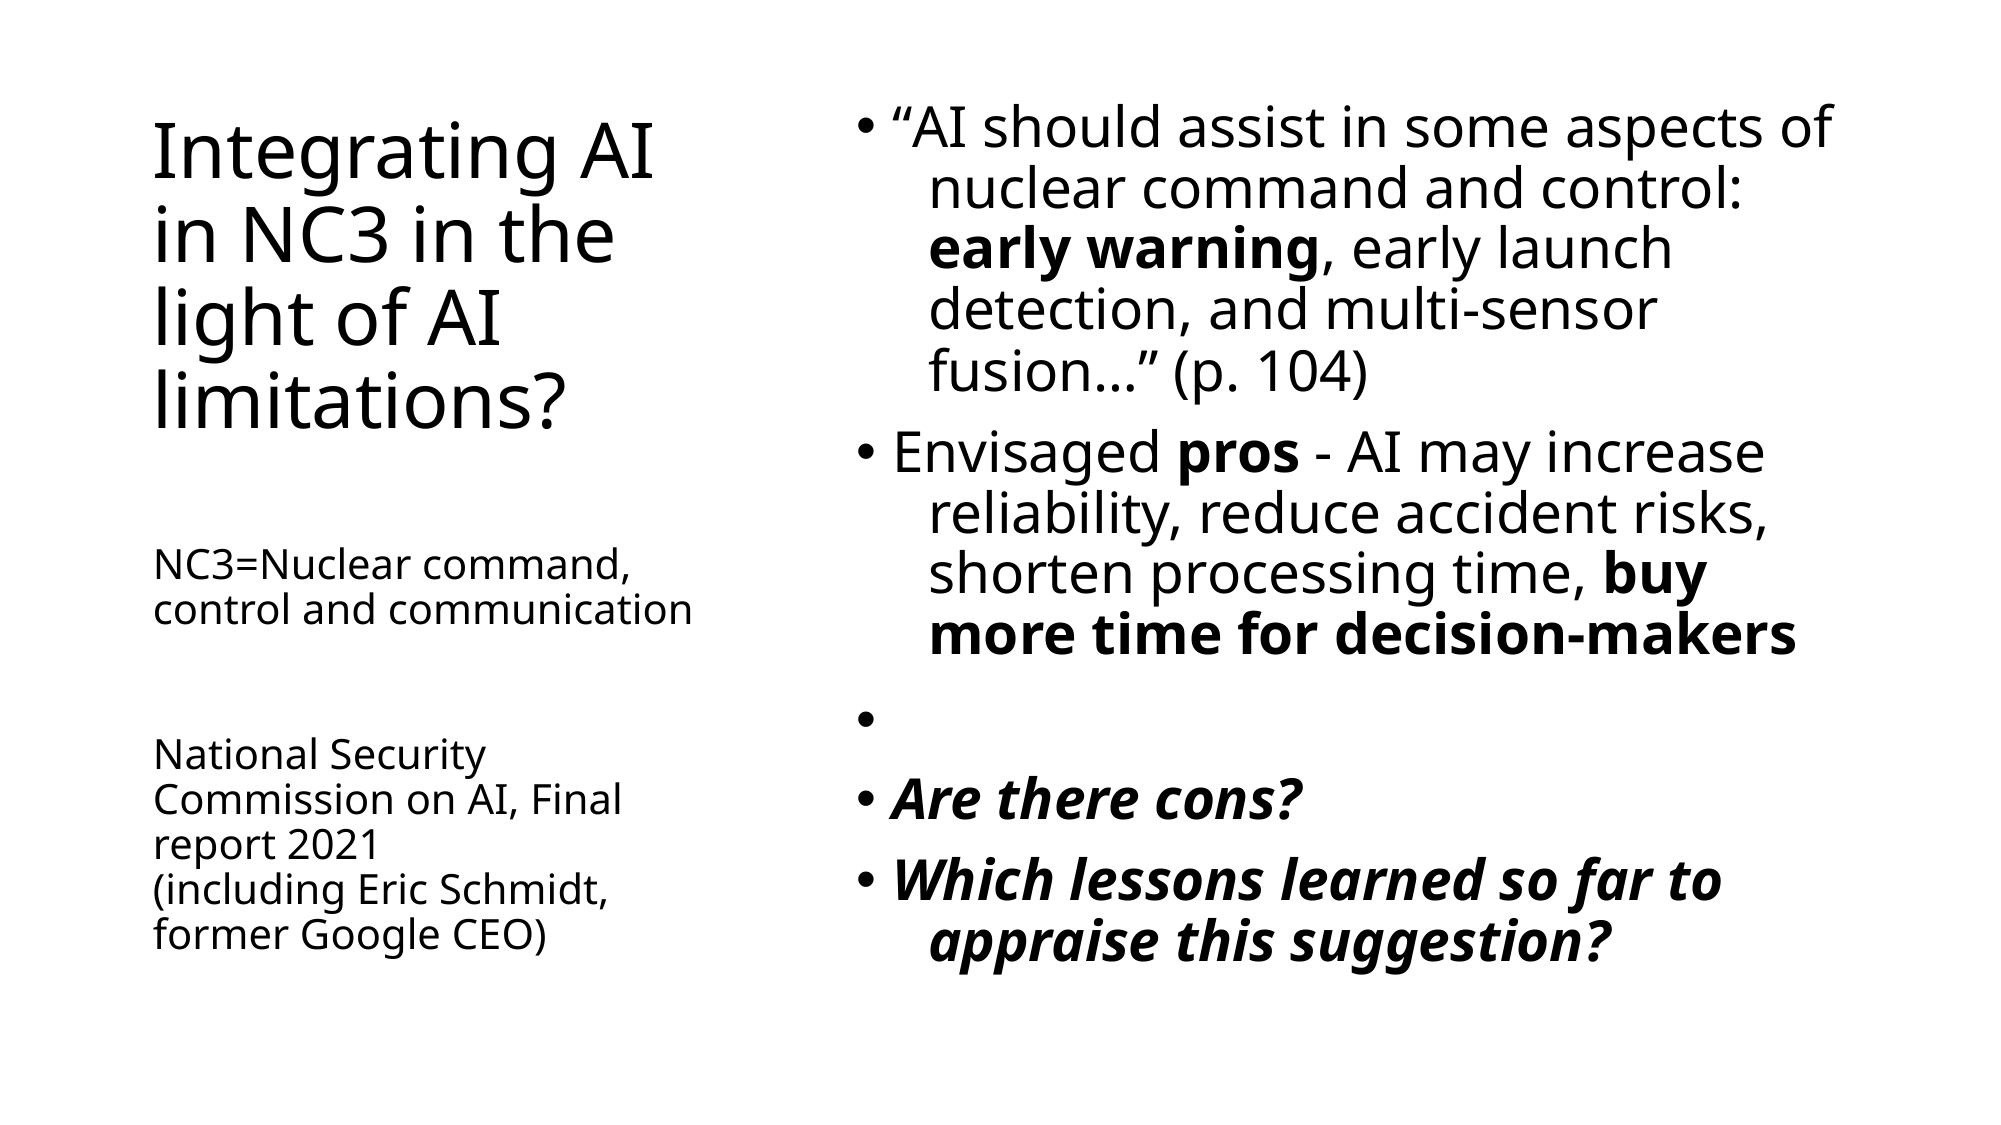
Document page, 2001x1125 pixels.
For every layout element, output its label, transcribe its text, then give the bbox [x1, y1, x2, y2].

list “AI should assist in some aspects of nuclear command and control: early warning, early launch detection, and multi-sensor fusion…” (p. 104) Envisaged pros - AI may increase reliability, reduce accident risks, shorten processing time, buy more time for decision-makers Are there cons? Which lessons learned so far to appraise this suggestion? [840, 90, 1863, 982]
title Integrating AI in NC3 in the light of AI limitations? NC3=Nuclear command, control and communication National Security Commission on AI, Final report 2021 (including Eric Schmidt, former Google CEO) [138, 90, 729, 982]
